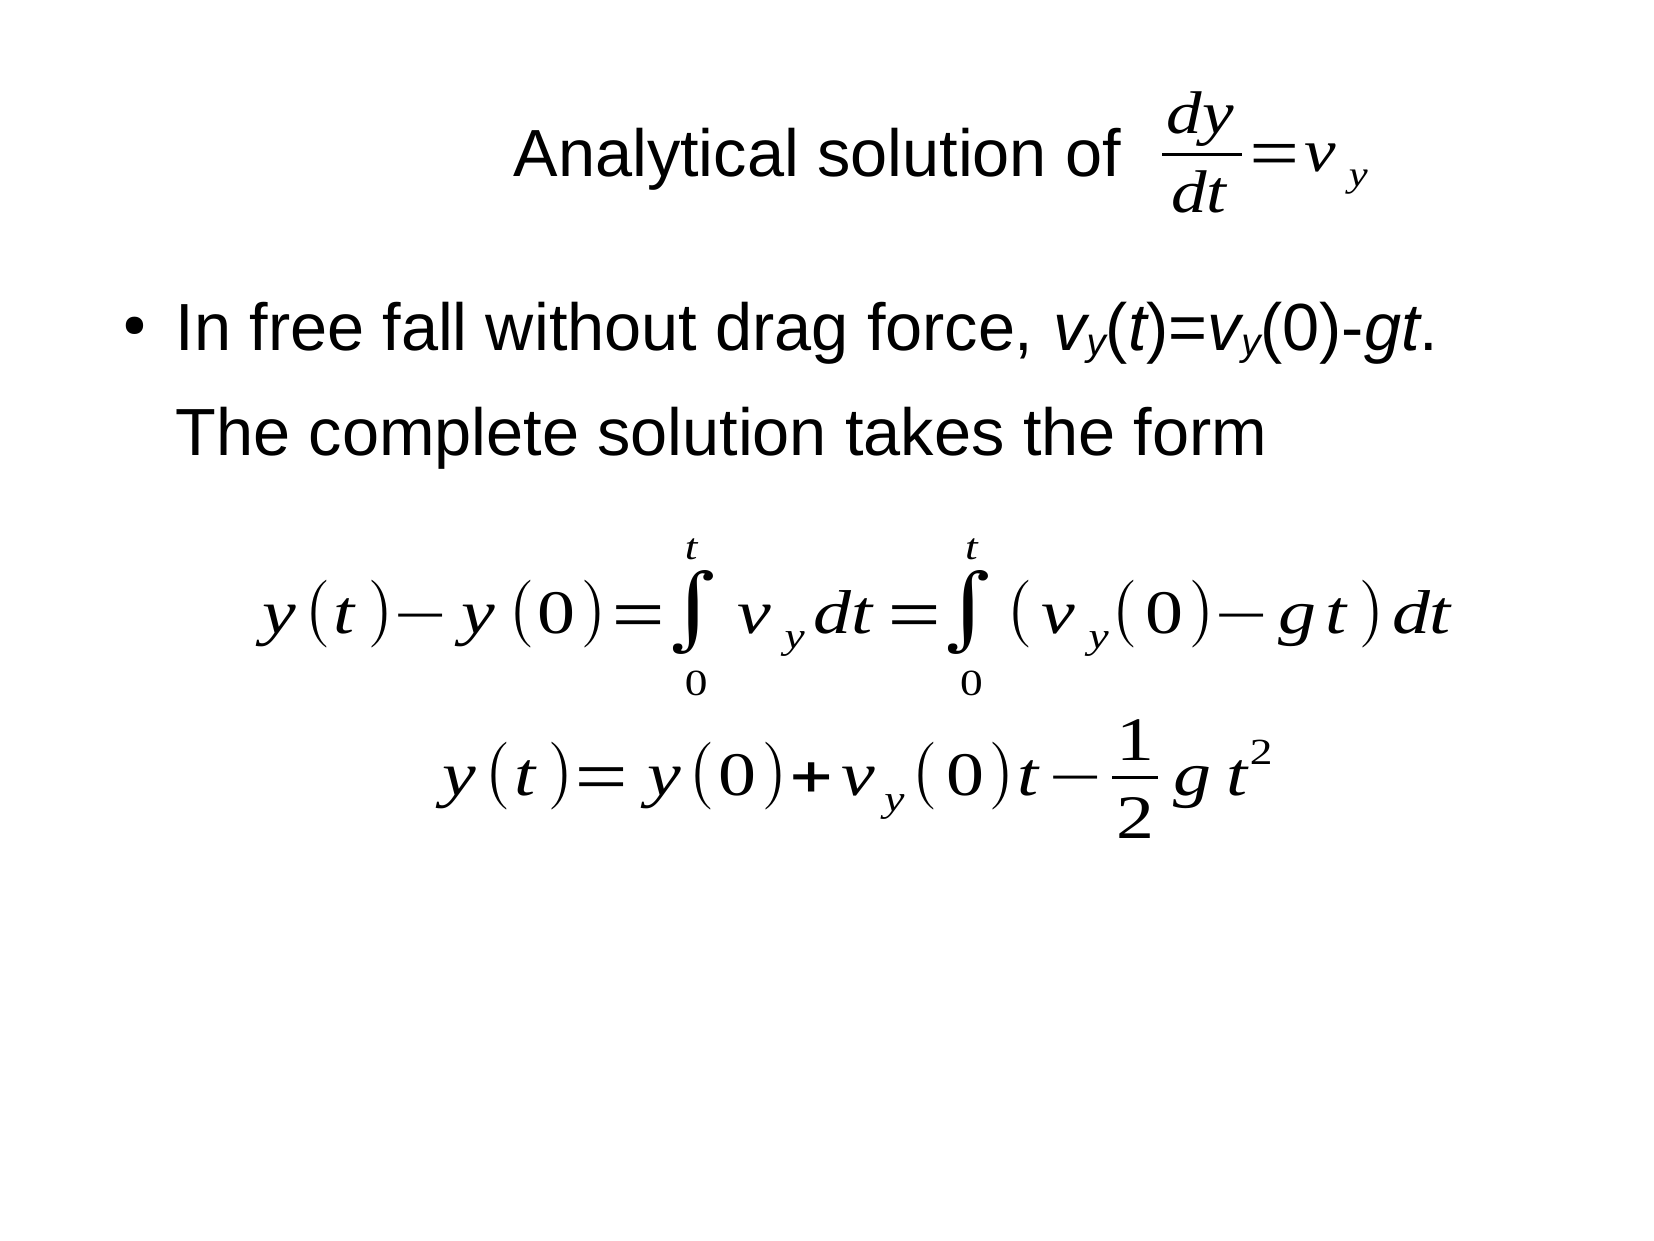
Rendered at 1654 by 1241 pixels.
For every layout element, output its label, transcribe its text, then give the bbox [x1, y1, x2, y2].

chart [234, 525, 1473, 853]
title Analytical solution of [82, 49, 1571, 257]
chart [1140, 81, 1387, 226]
list In free fall without drag force, vy(t)=vy(0)-gt. The complete solution takes the form [105, 290, 1571, 1096]
